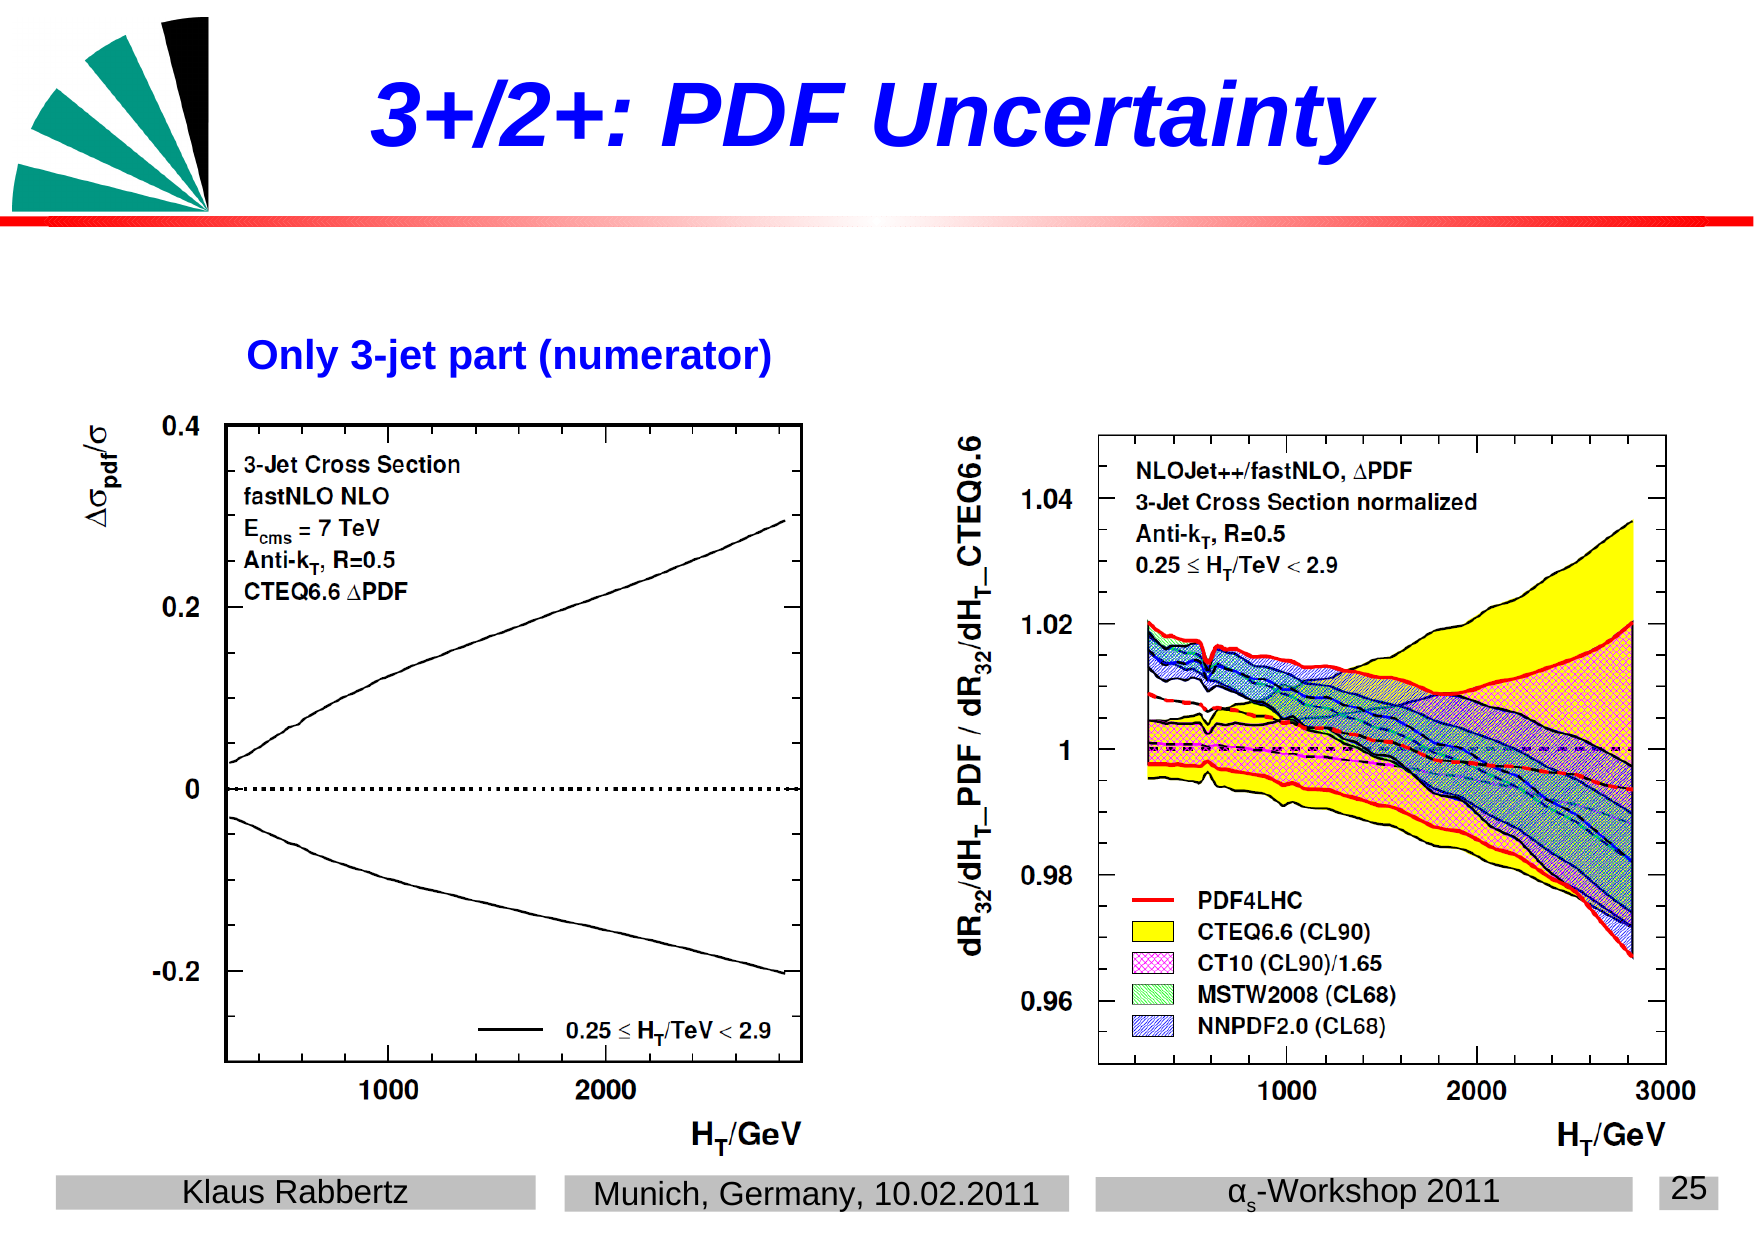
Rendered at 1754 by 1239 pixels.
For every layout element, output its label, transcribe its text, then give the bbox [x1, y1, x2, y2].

picture [73, 413, 810, 1161]
title 3+/2+: PDF Uncertainty [220, 22, 1525, 207]
text_box Only 3-jet part (numerator) [234, 325, 785, 384]
picture [12, 17, 209, 214]
picture [946, 414, 1696, 1161]
